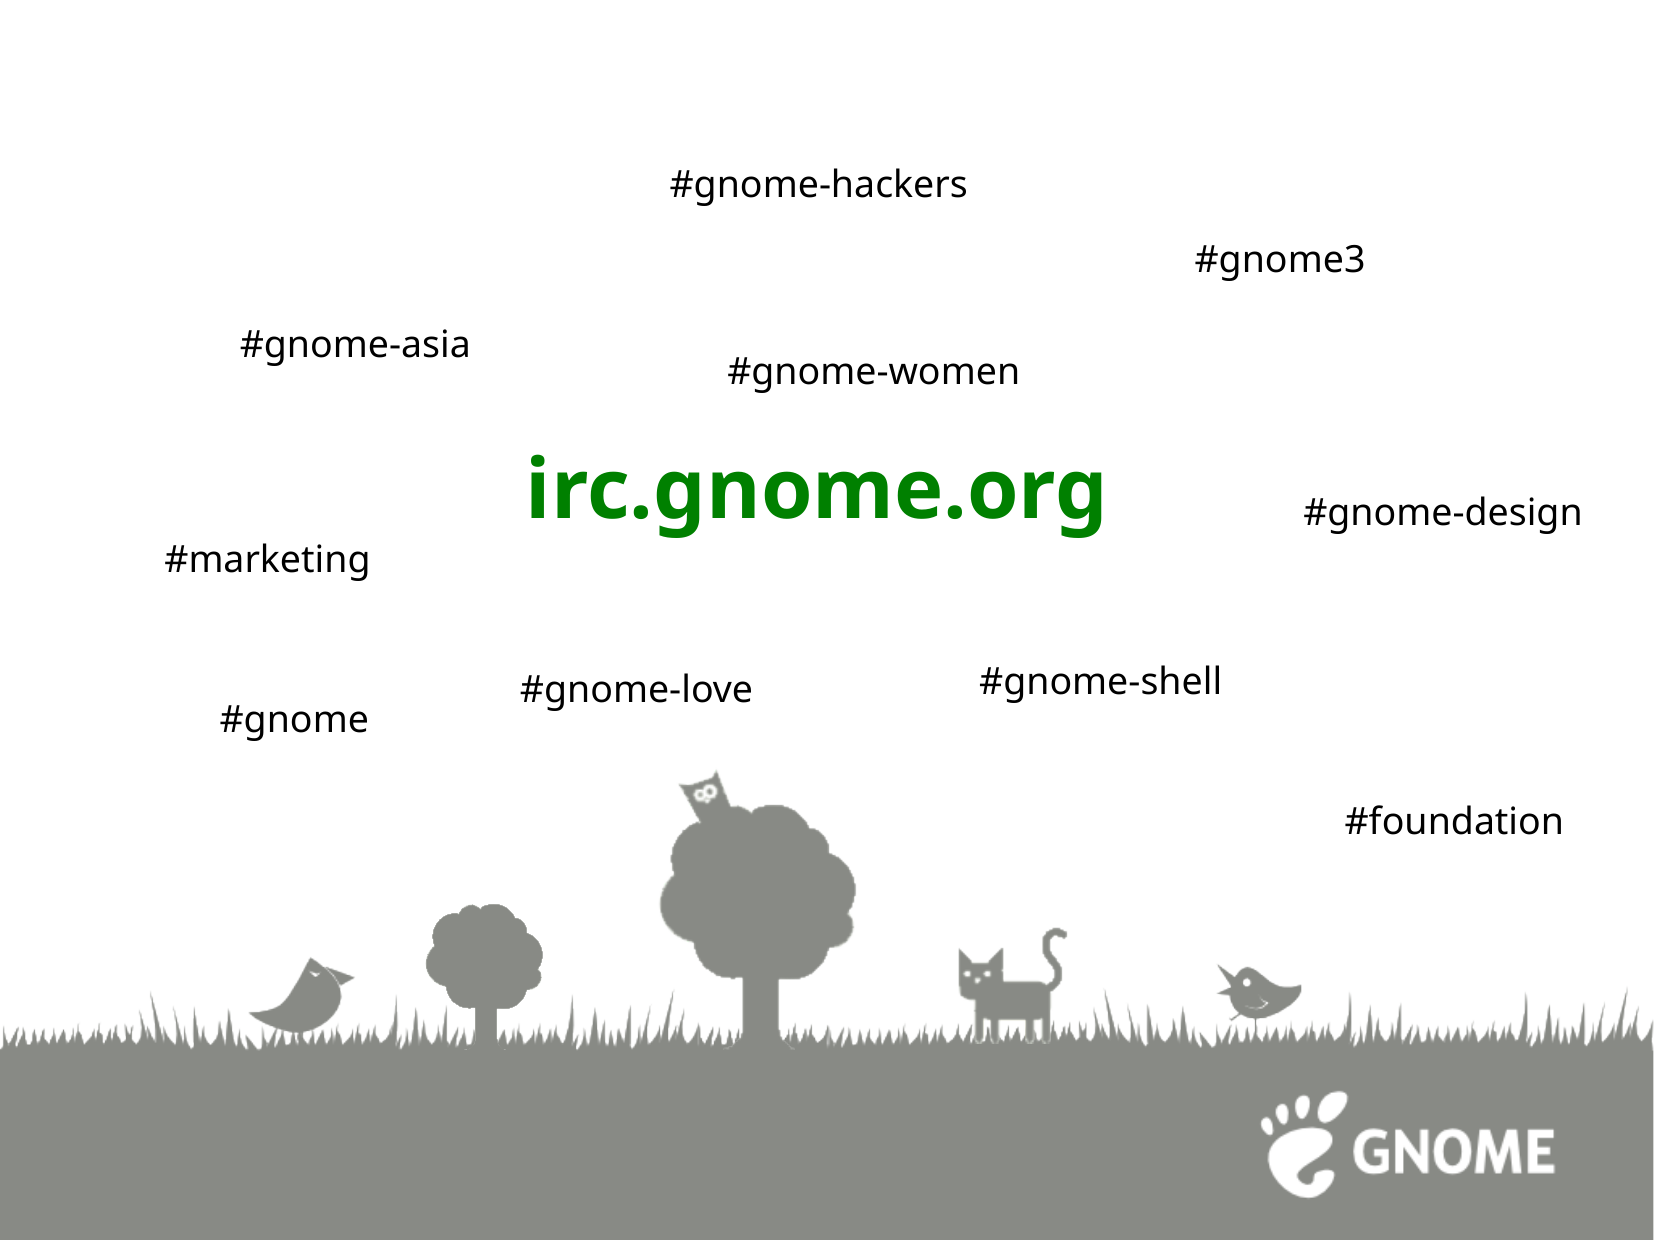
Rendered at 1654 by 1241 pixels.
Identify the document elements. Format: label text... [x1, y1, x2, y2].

text_box irc.gnome.org [510, 422, 1654, 549]
text_box #marketing [149, 525, 376, 591]
text_box #gnome-women [712, 337, 1031, 403]
text_box #gnome-asia [225, 309, 485, 376]
text_box #gnome-shell [964, 647, 1238, 713]
text_box #gnome-design [1288, 477, 1592, 543]
text_box #gnome [204, 684, 376, 751]
text_box #gnome-love [505, 655, 769, 721]
text_box #gnome-hackers [654, 150, 980, 216]
picture [0, 0, 1654, 1240]
text_box #foundation [1329, 787, 1574, 853]
text_box #gnome3 [1179, 225, 1374, 291]
